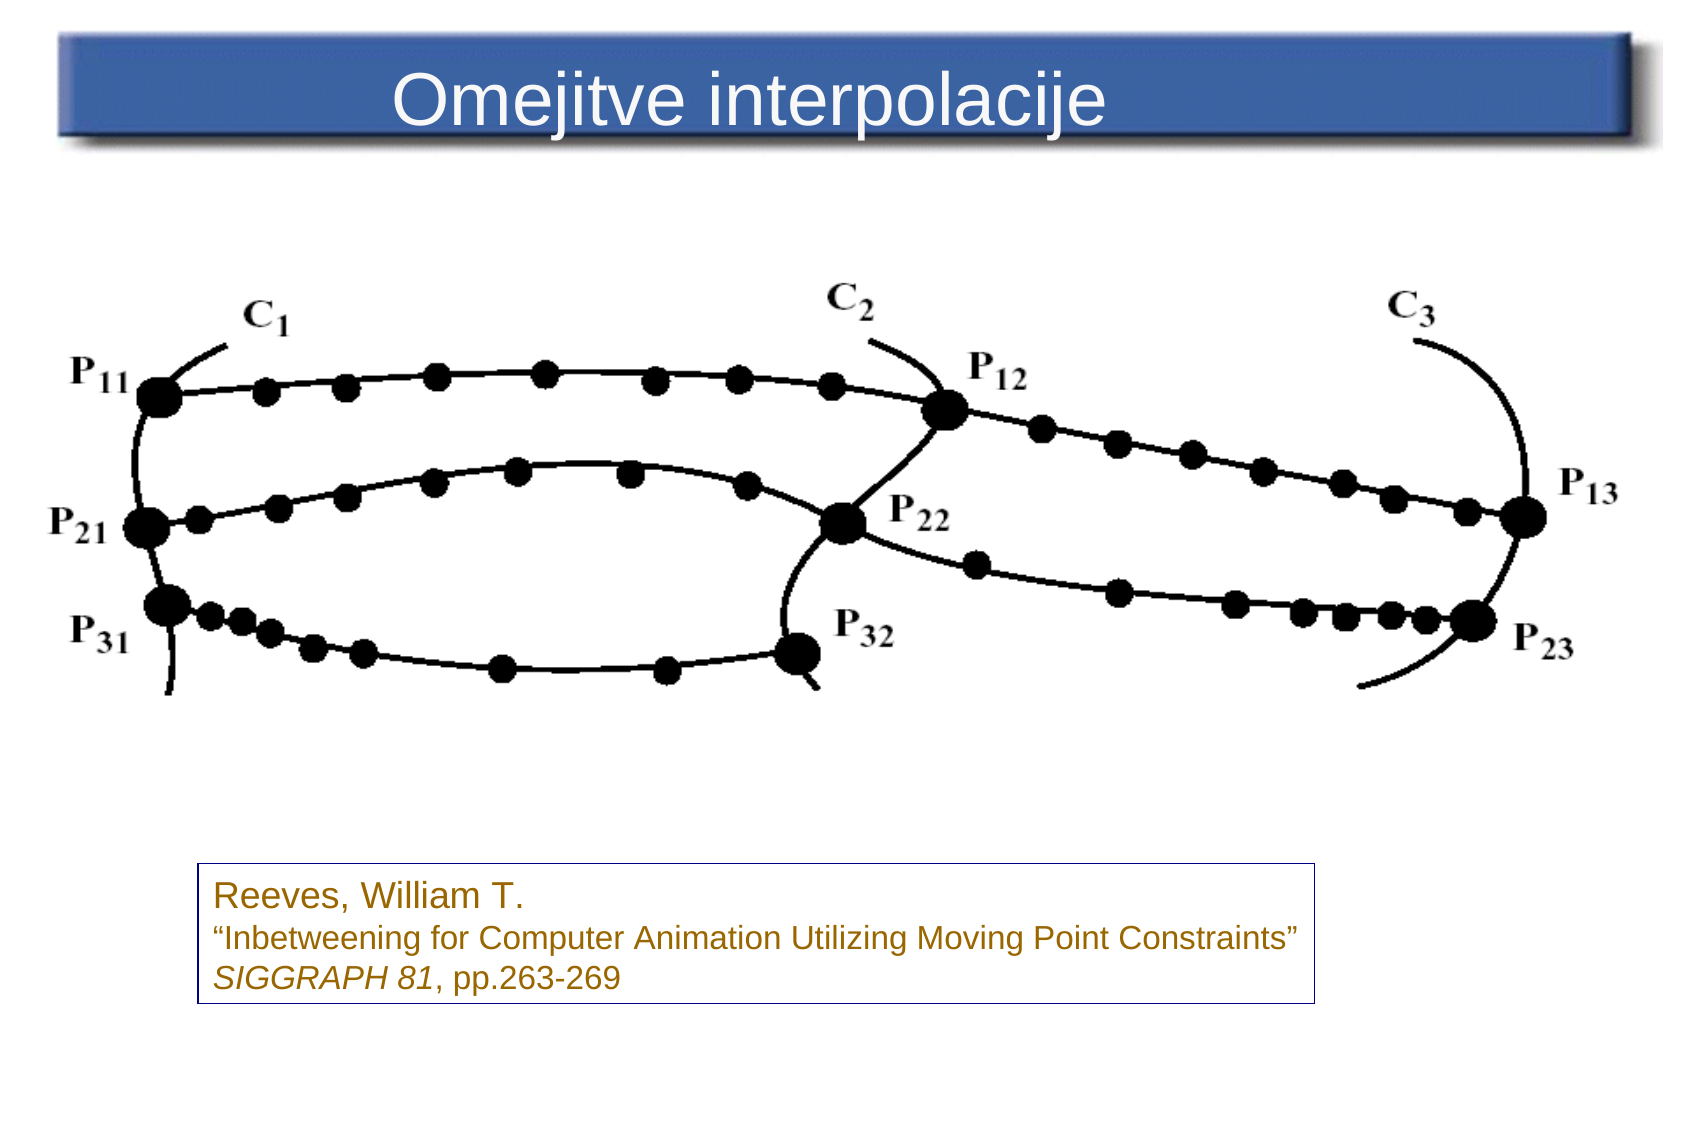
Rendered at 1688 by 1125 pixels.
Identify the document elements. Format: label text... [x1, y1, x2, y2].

text_box Reeves, William T. “Inbetweening for Computer Animation Utilizing Moving Point Constraints” SIGGRAPH 81, pp.263-269 [198, 863, 1315, 1004]
picture [56, 29, 1663, 156]
text_box Omejitve interpolacije [376, 42, 1311, 149]
picture [28, 274, 1635, 735]
